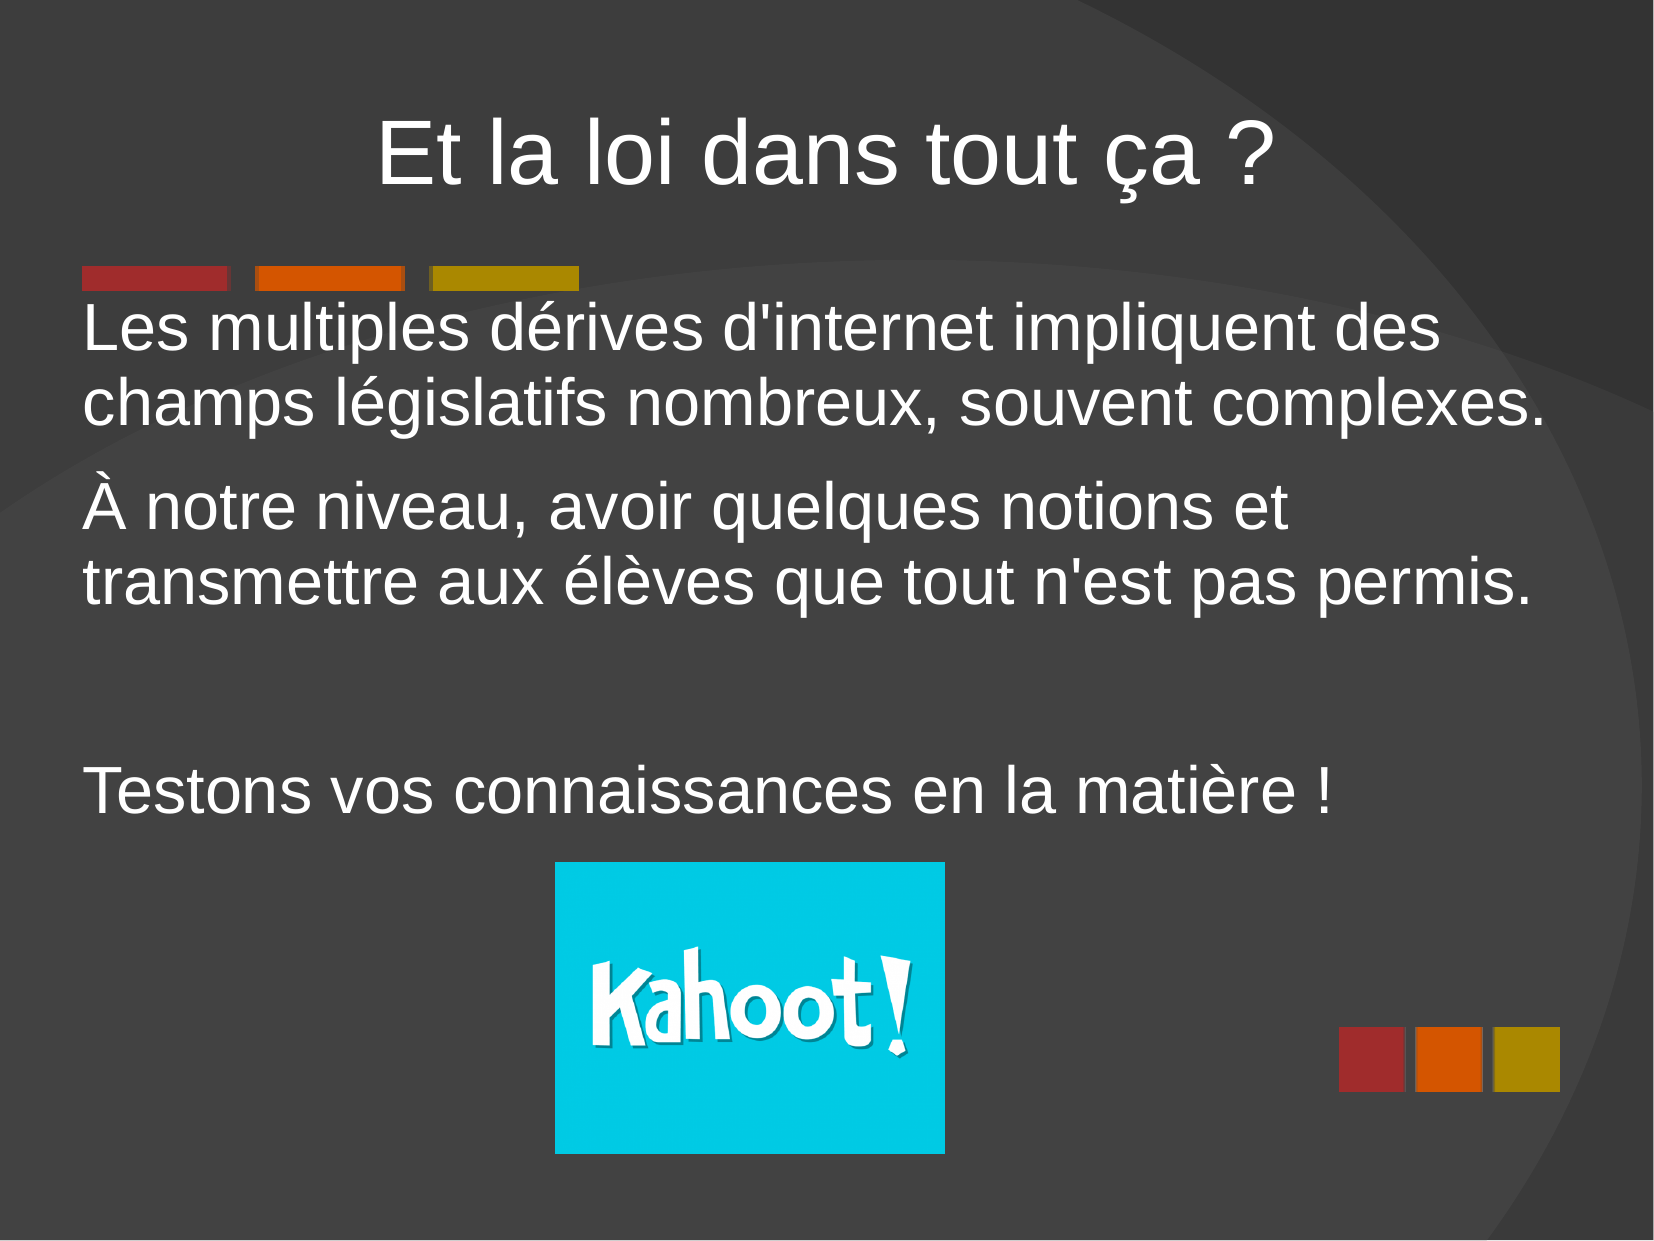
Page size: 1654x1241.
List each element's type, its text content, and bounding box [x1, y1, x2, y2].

picture [555, 862, 945, 1154]
picture [82, 266, 579, 290]
list Les multiples dérives d'internet impliquent des champs législatifs nombreux, souvent complexes. À notre niveau, avoir quelques notions et transmettre aux élèves que tout n'est pas permis. Testons vos connaissances en la matière ! [82, 290, 1571, 1010]
picture [1339, 1027, 1560, 1092]
title Et la loi dans tout ça ? [82, 49, 1571, 257]
